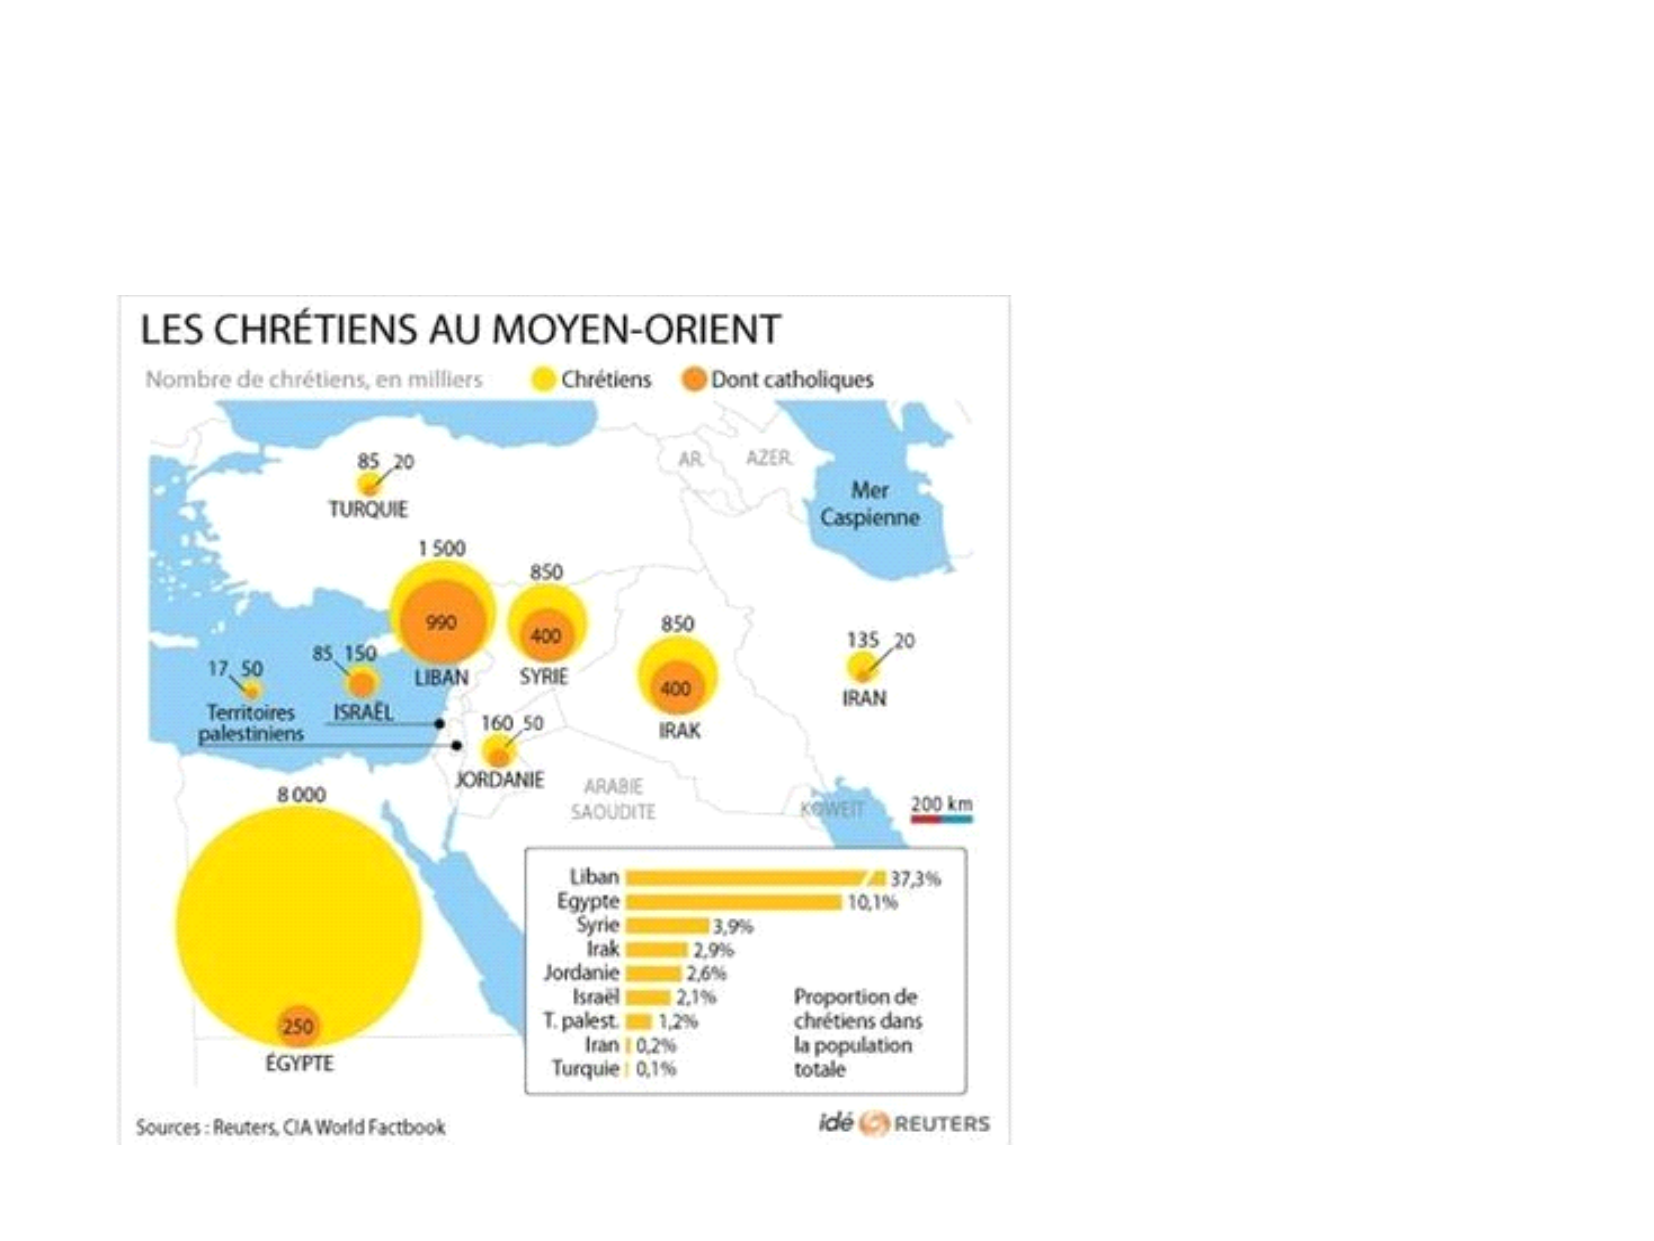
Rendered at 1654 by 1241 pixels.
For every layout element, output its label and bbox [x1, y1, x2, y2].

picture [115, 295, 1016, 1145]
